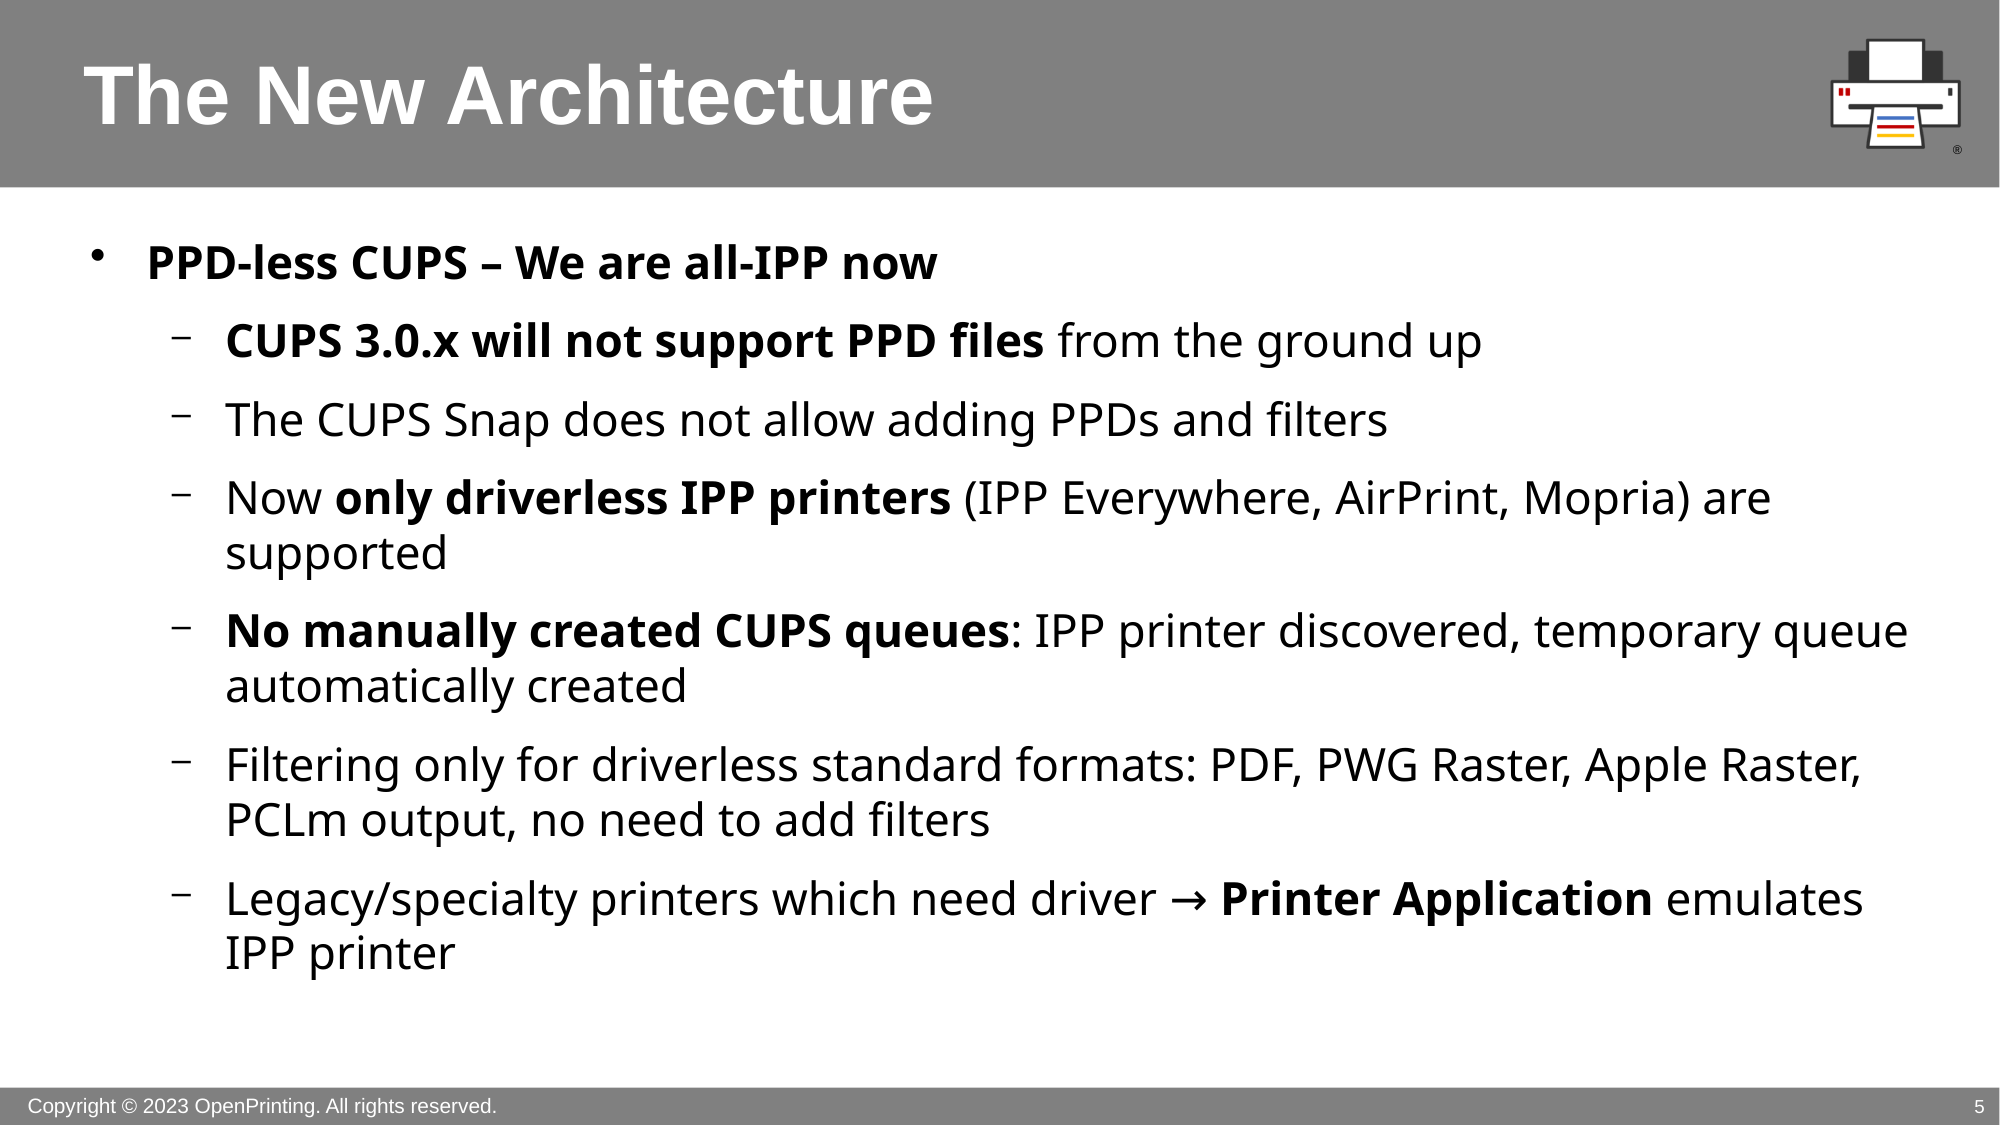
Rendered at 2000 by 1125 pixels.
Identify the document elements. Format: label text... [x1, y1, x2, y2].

list PPD-less CUPS – We are all-IPP now CUPS 3.0.x will not support PPD files from the ground up The CUPS Snap does not allow adding PPDs and filters Now only driverless IPP printers (IPP Everywhere, AirPrint, Mopria) are supported No manually created CUPS queues: IPP printer discovered, temporary queue automatically created Filtering only for driverless standard formats: PDF, PWG Raster, Apple Raster, PCLm output, no need to add filters Legacy/specialty printers which need driver → Printer Application emulates IPP printer [75, 224, 1936, 1067]
picture [1825, 33, 1966, 154]
title The New Architecture [75, 7, 1786, 175]
